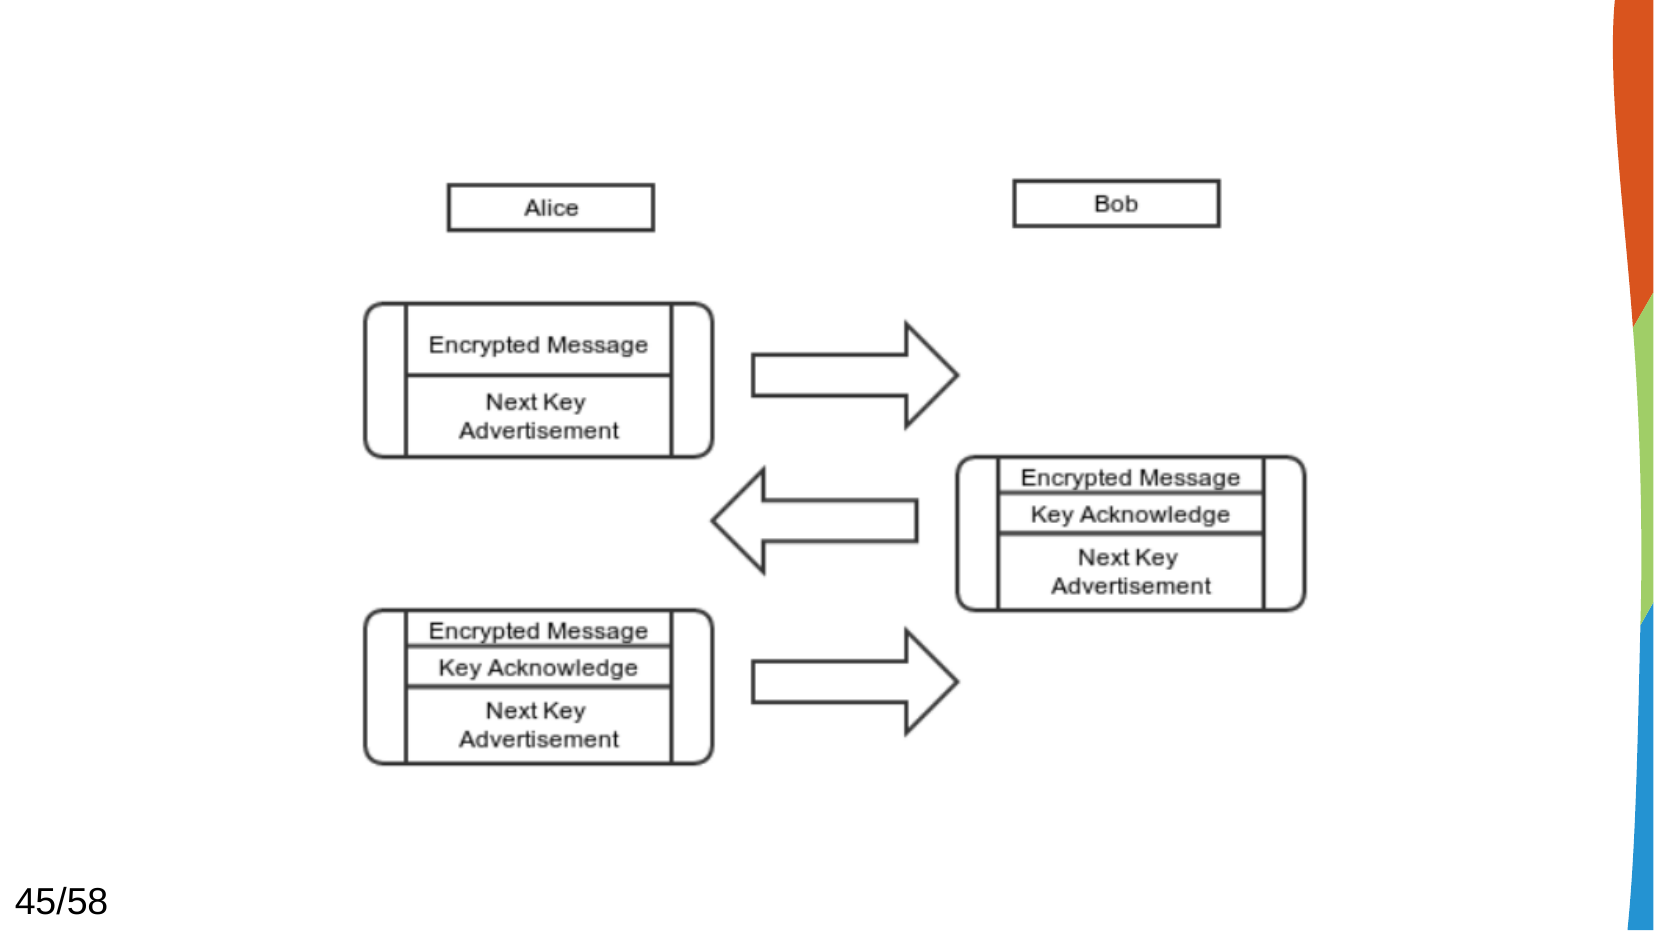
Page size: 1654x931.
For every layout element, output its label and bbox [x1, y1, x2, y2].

picture [249, 144, 1405, 786]
